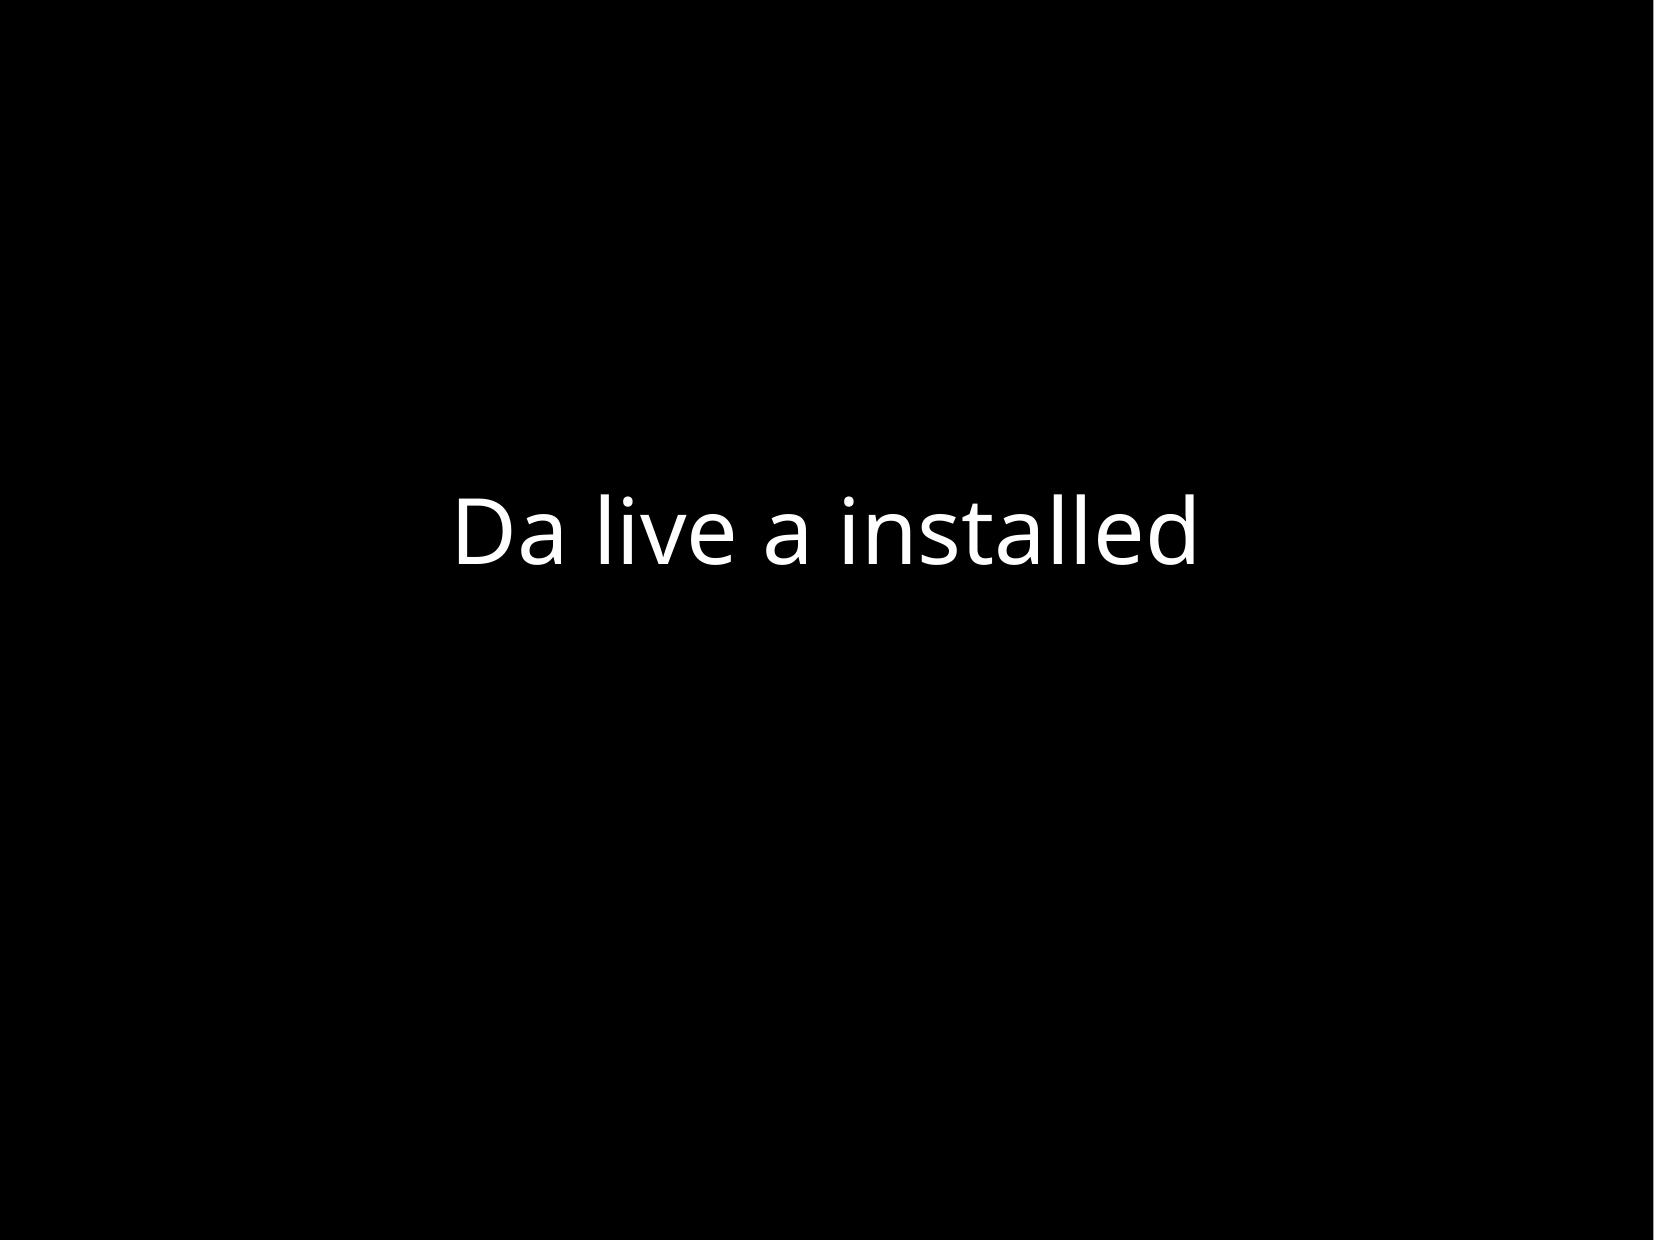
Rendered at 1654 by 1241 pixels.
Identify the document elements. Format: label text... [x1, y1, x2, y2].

subtitle Da live a installed [82, 49, 1571, 1010]
